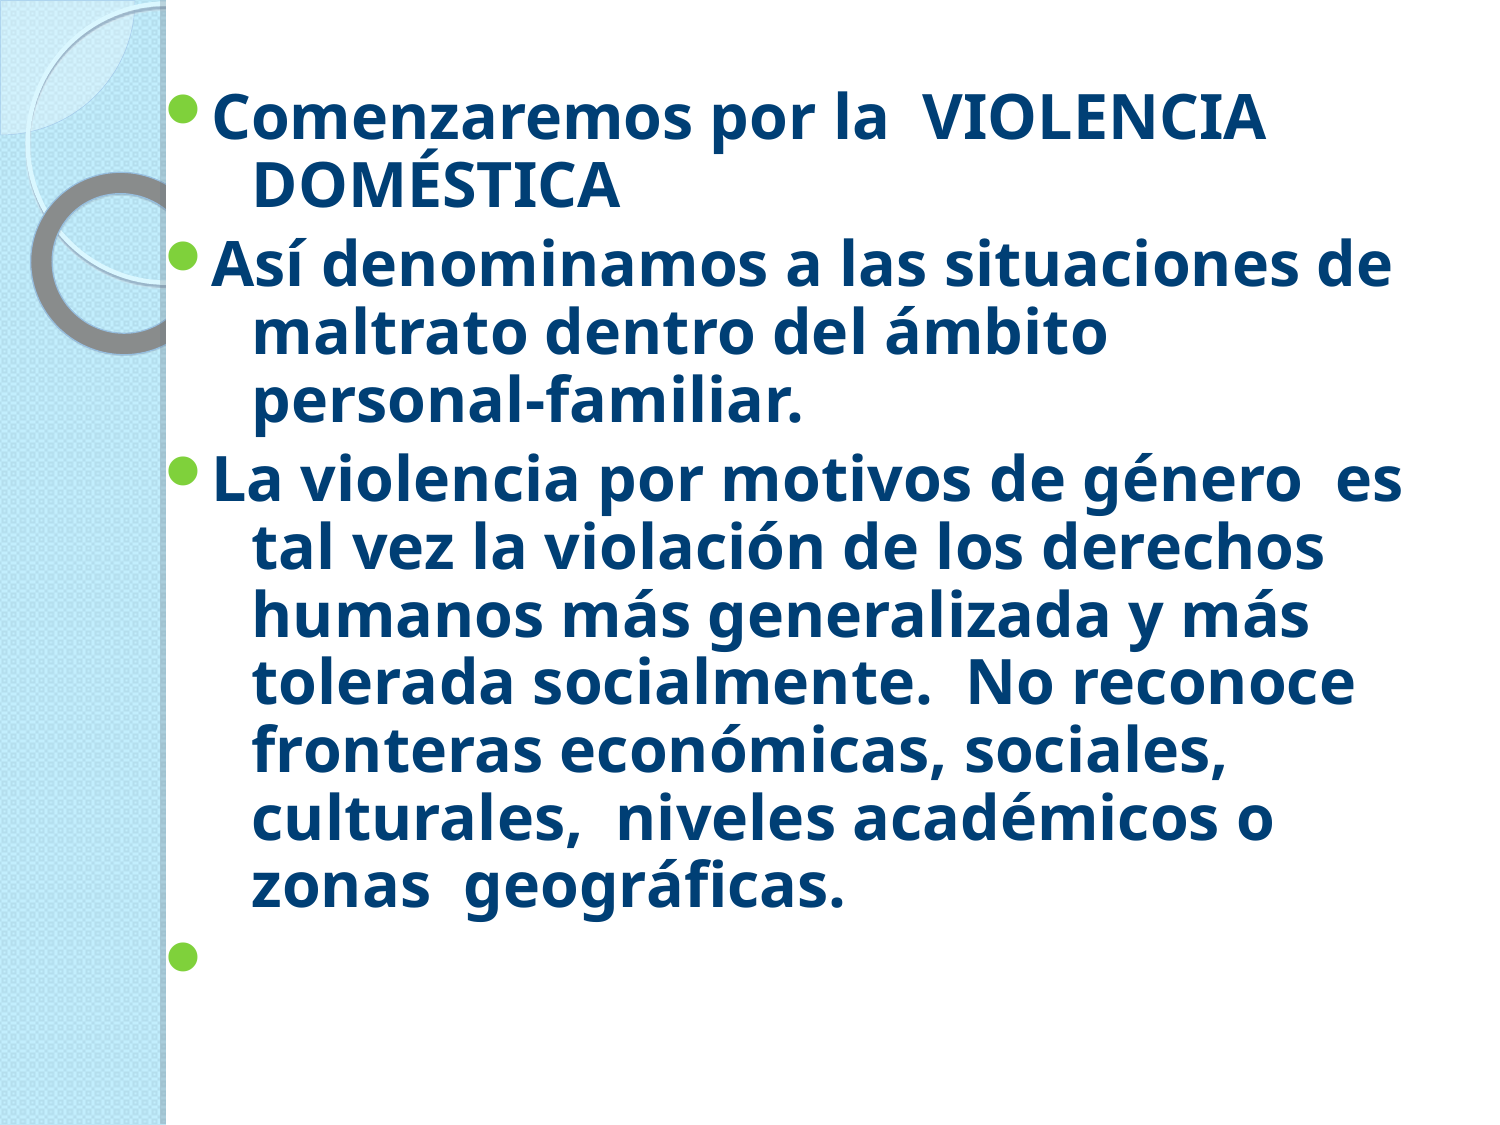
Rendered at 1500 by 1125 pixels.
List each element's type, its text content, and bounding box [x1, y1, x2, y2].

list Comenzaremos por la VIOLENCIA DOMÉSTICA Así denominamos a las situaciones de maltrato dentro del ámbito personal-familiar. La violencia por motivos de género es tal vez la violación de los derechos humanos más generalizada y más tolerada socialmente. No reconoce fronteras económicas, sociales, culturales, niveles académicos o zonas geográficas. [123, 78, 1426, 1000]
